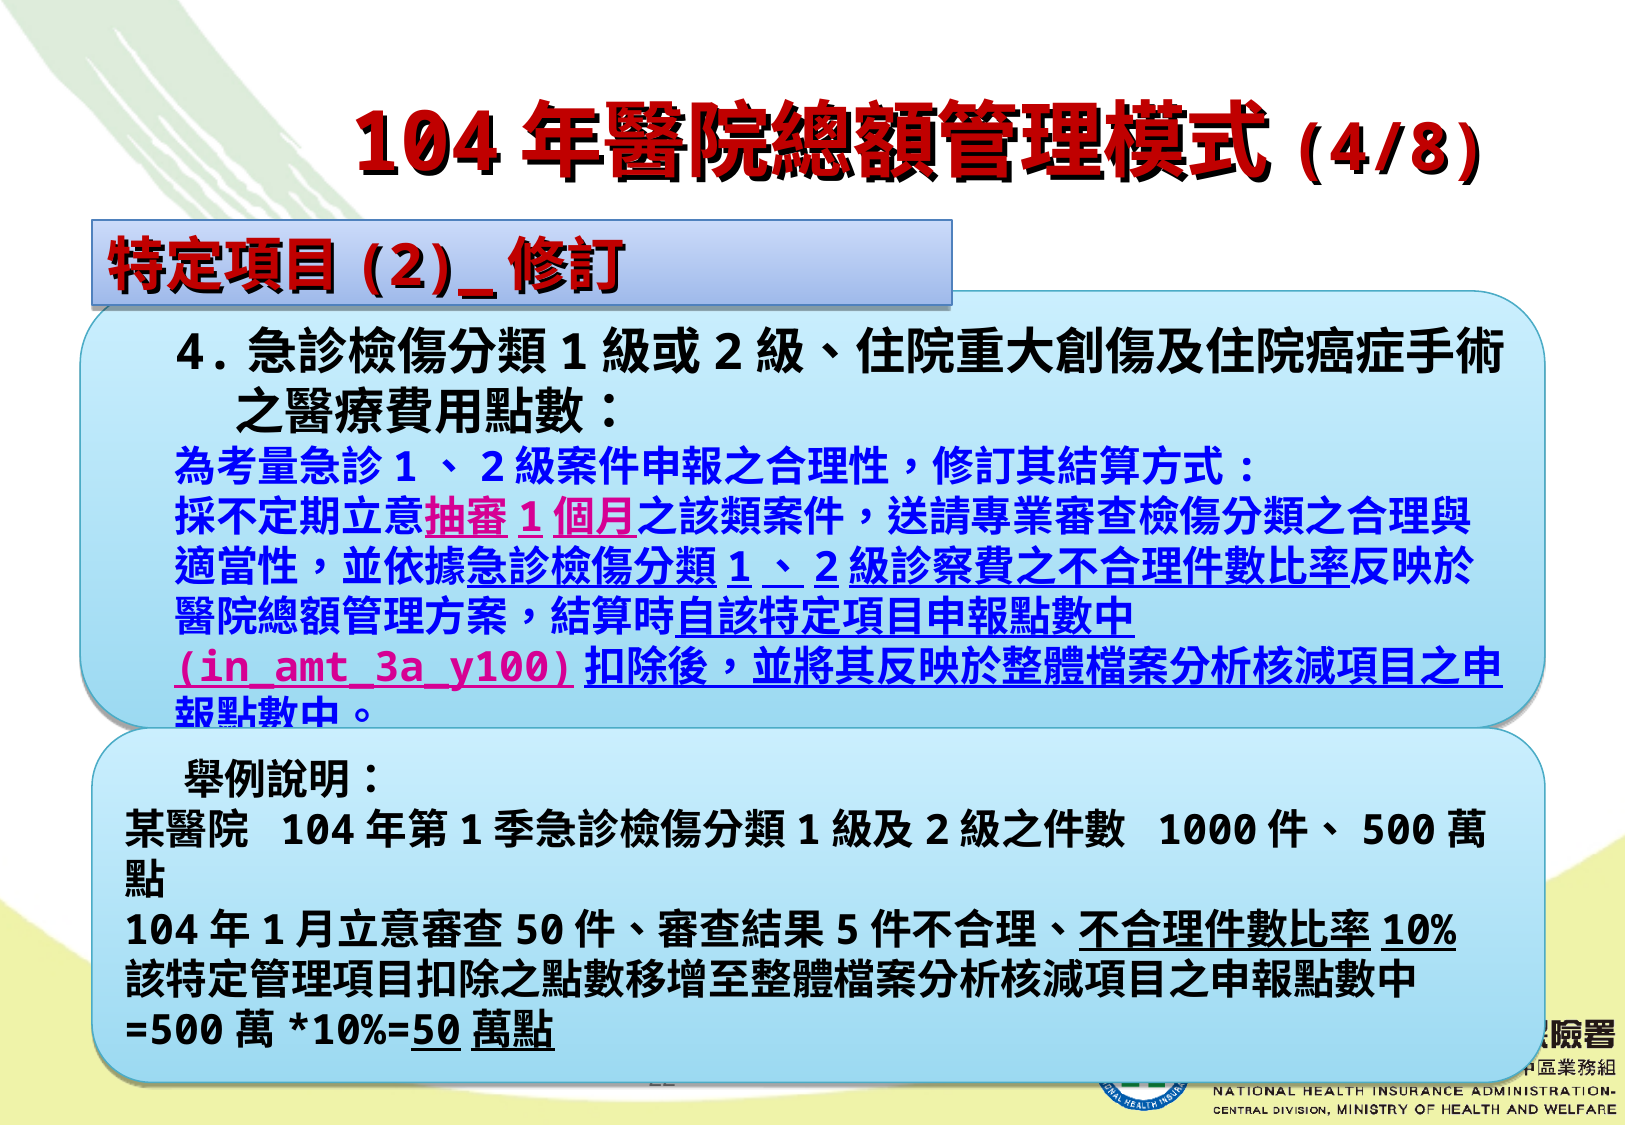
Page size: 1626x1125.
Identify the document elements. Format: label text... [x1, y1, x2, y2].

text_box 舉例說明： 某醫院 104年第1季急診檢傷分類1級及2級之件數 1000件、500萬點 104年1月立意審查50件、審查結果5件不合理、不合理件數比率10% 該特定管理項目扣除之點數移增至整體檔案分析核減項目之申報點數中 =500萬*10%=50萬點 [91, 727, 1545, 1083]
text_box 104年醫院總額管理模式(4/8) [304, 66, 1535, 209]
text_box [633, 1083, 1013, 1107]
text_box 4.急診檢傷分類1級或2級、住院重大創傷及住院癌症手術之醫療費用點數： 為考量急診1、2級案件申報之合理性，修訂其結算方式: 採不定期立意抽審1個月之該類案件，送請專業審查檢傷分類之合理與適當性，並依據急診檢傷分類1、2級診察費之不合理件數比率反映於醫院總額管理方案，結算時自該特定項目申報點數中(in_amt_3a_y100)扣除後，並將其反映於整體檔案分析核減項目之申報點數中。 [80, 290, 1545, 728]
text_box 特定項目(2)_修訂 [92, 220, 952, 305]
